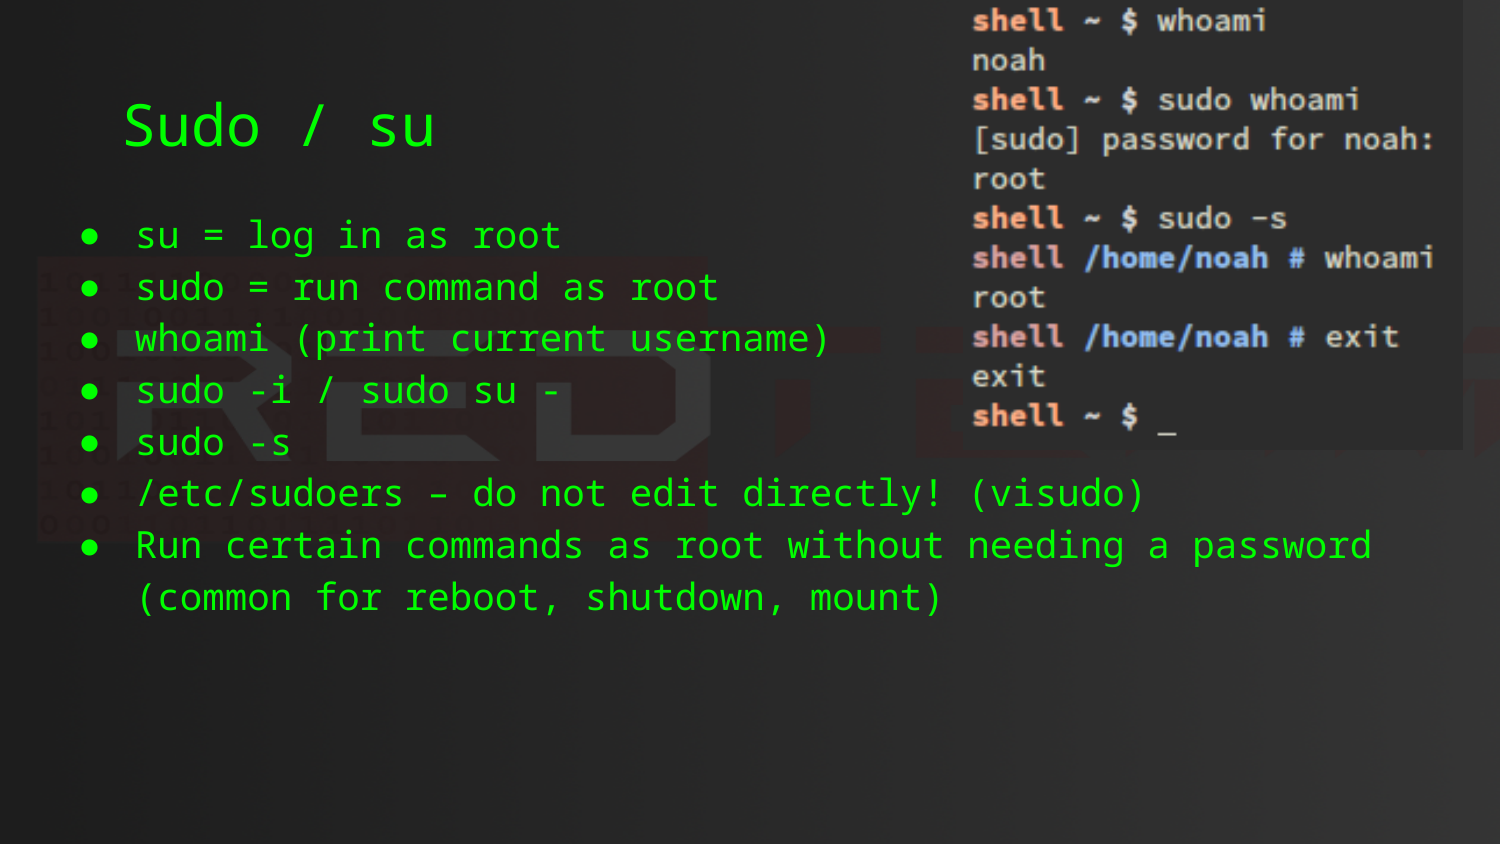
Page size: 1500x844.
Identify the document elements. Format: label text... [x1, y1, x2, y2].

picture [0, 0, 1500, 844]
title Sudo / su [105, 72, 963, 167]
list su = log in as root sudo = run command as root whoami (print current username) sudo -i / sudo su - sudo -s /etc/sudoers – do not edit directly! (visudo) Run certain commands as root without needing a password (common for reboot, shutdown, mount) [44, 189, 1443, 750]
